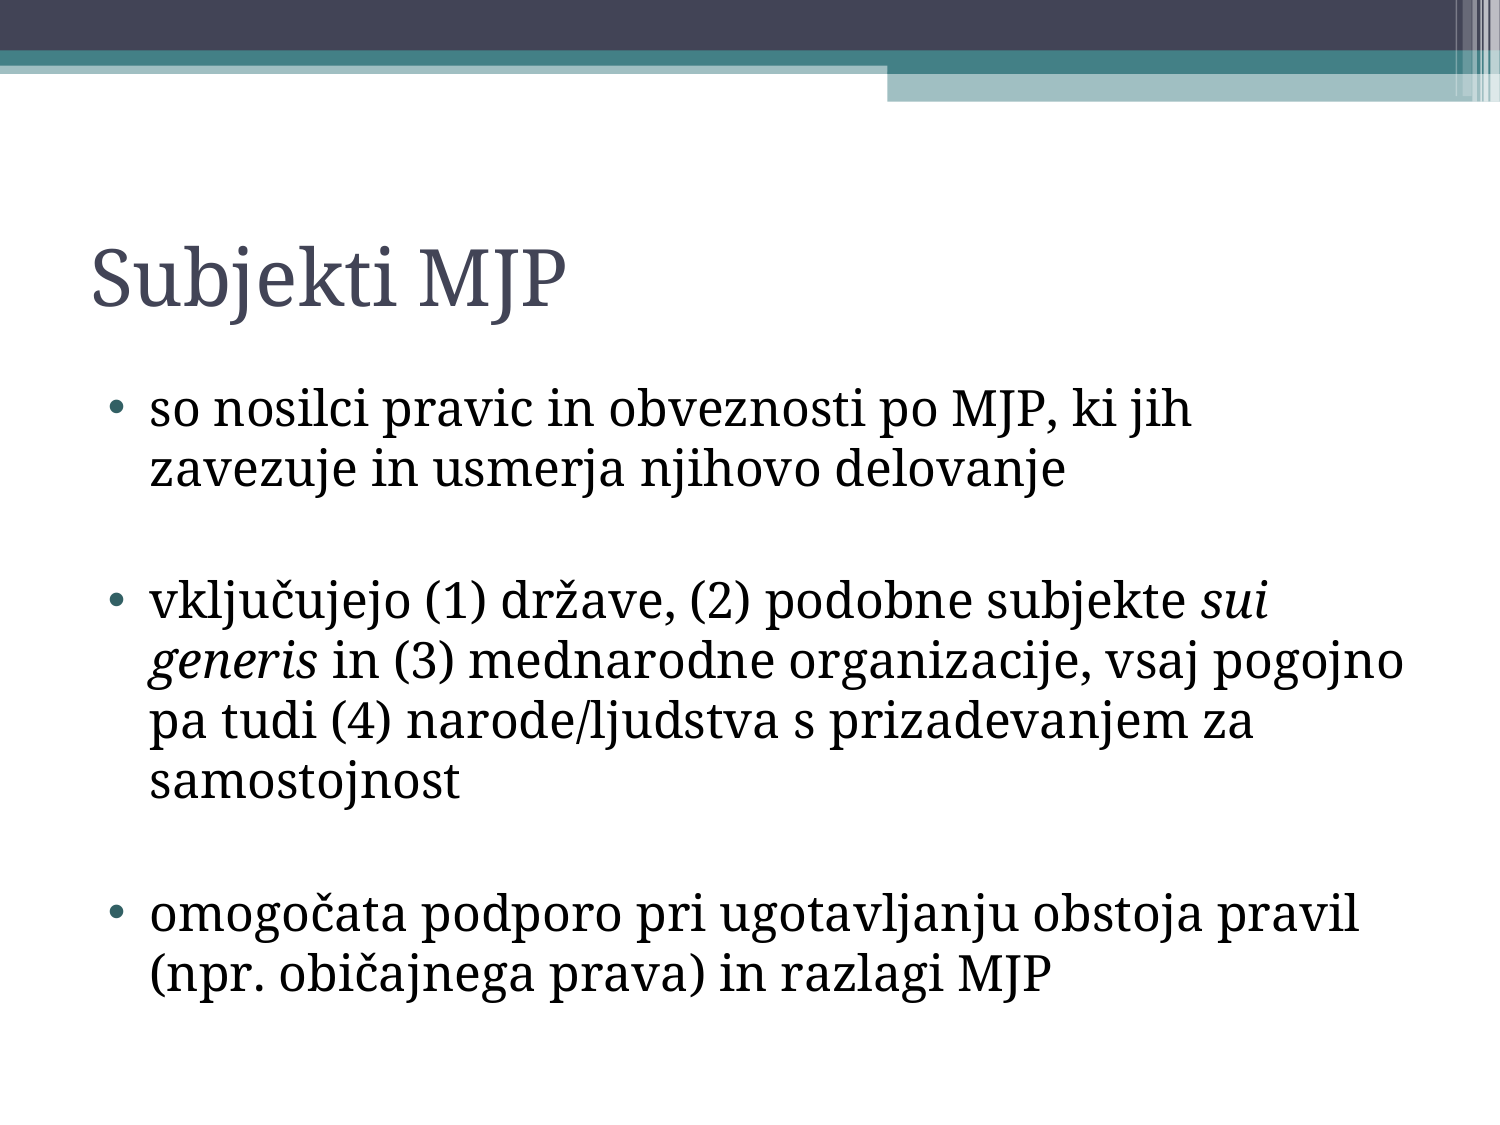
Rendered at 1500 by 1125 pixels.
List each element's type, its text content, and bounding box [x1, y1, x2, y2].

title Subjekti MJP [75, 187, 1426, 363]
list so nosilci pravic in obveznosti po MJP, ki jih zavezuje in usmerja njihovo delovanje vključujejo (1) države, (2) podobne subjekte sui generis in (3) mednarodne organizacije, vsaj pogojno pa tudi (4) narode/ljudstva s prizadevanjem za samostojnost omogočata podporo pri ugotavljanju obstoja pravil (npr. običajnega prava) in razlagi MJP [75, 369, 1426, 1079]
